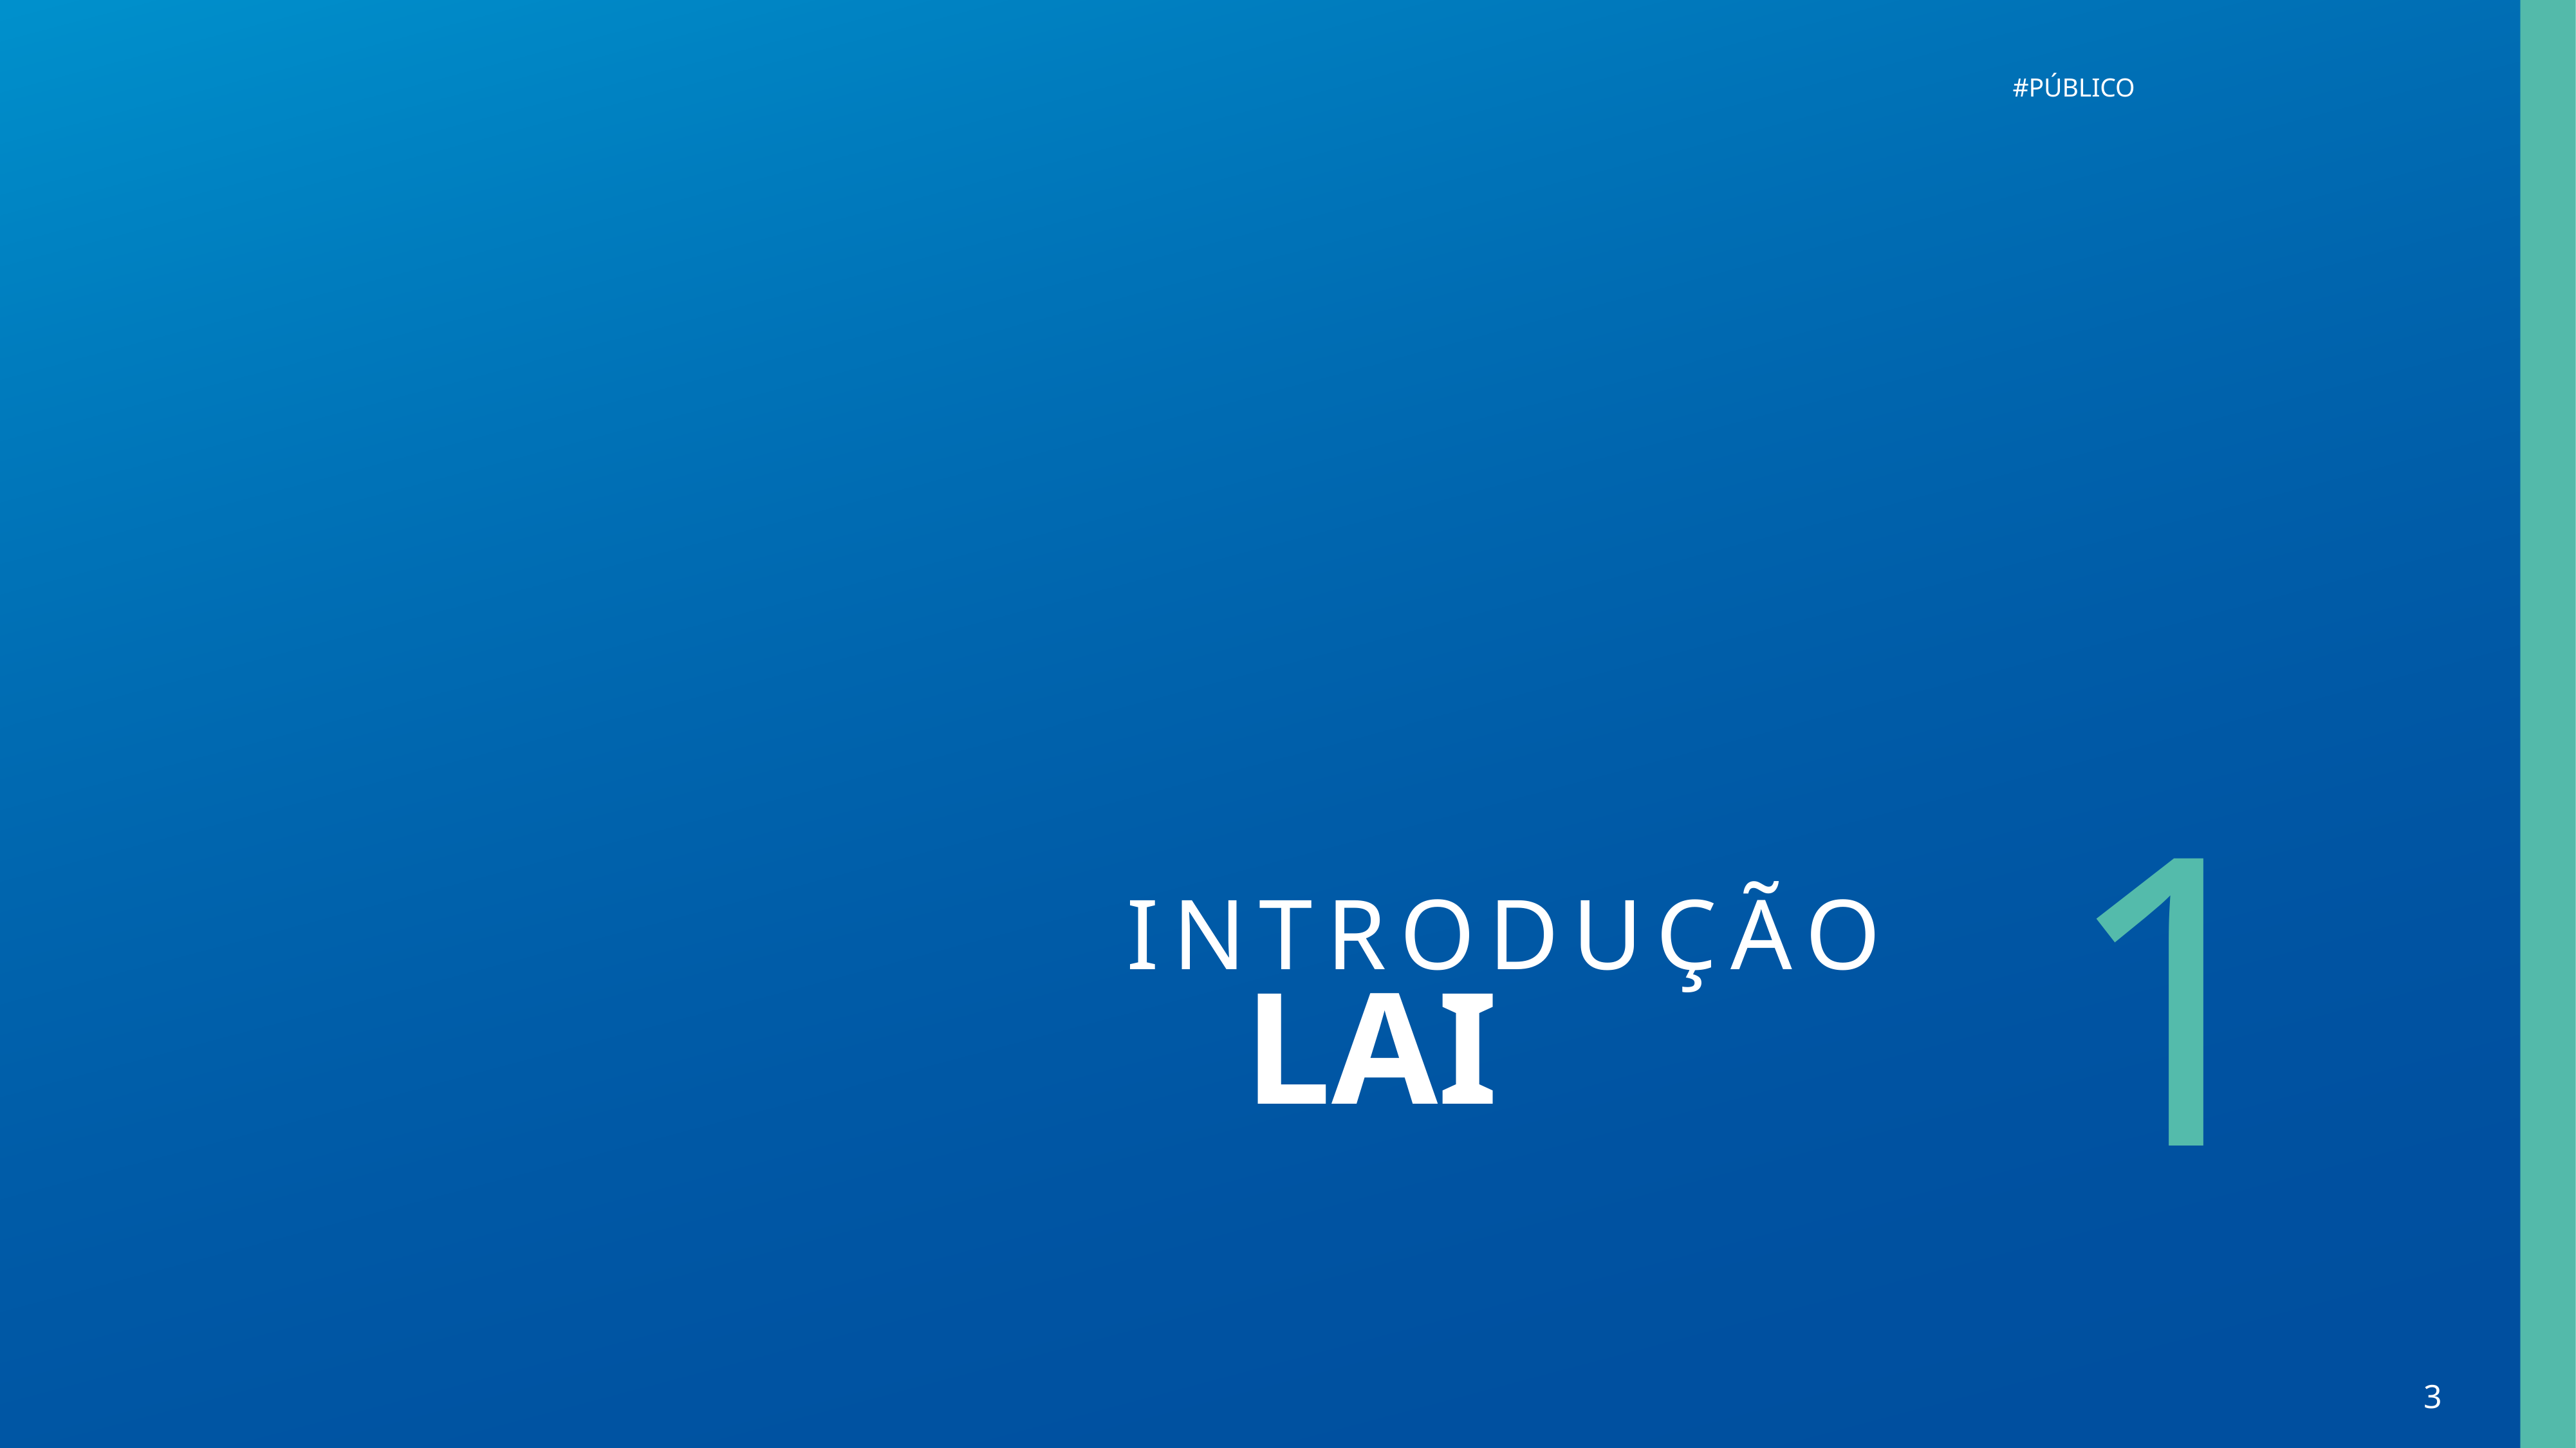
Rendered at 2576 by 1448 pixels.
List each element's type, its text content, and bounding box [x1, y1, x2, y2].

text_box #PÚBLICO [2003, 73, 2463, 113]
text_box 1 [2051, 572, 2313, 1232]
text_box LAI [1234, 996, 2014, 1142]
text_box INTRODUÇÃO [1117, 868, 2036, 996]
text_box 3 [2414, 1360, 2503, 1438]
